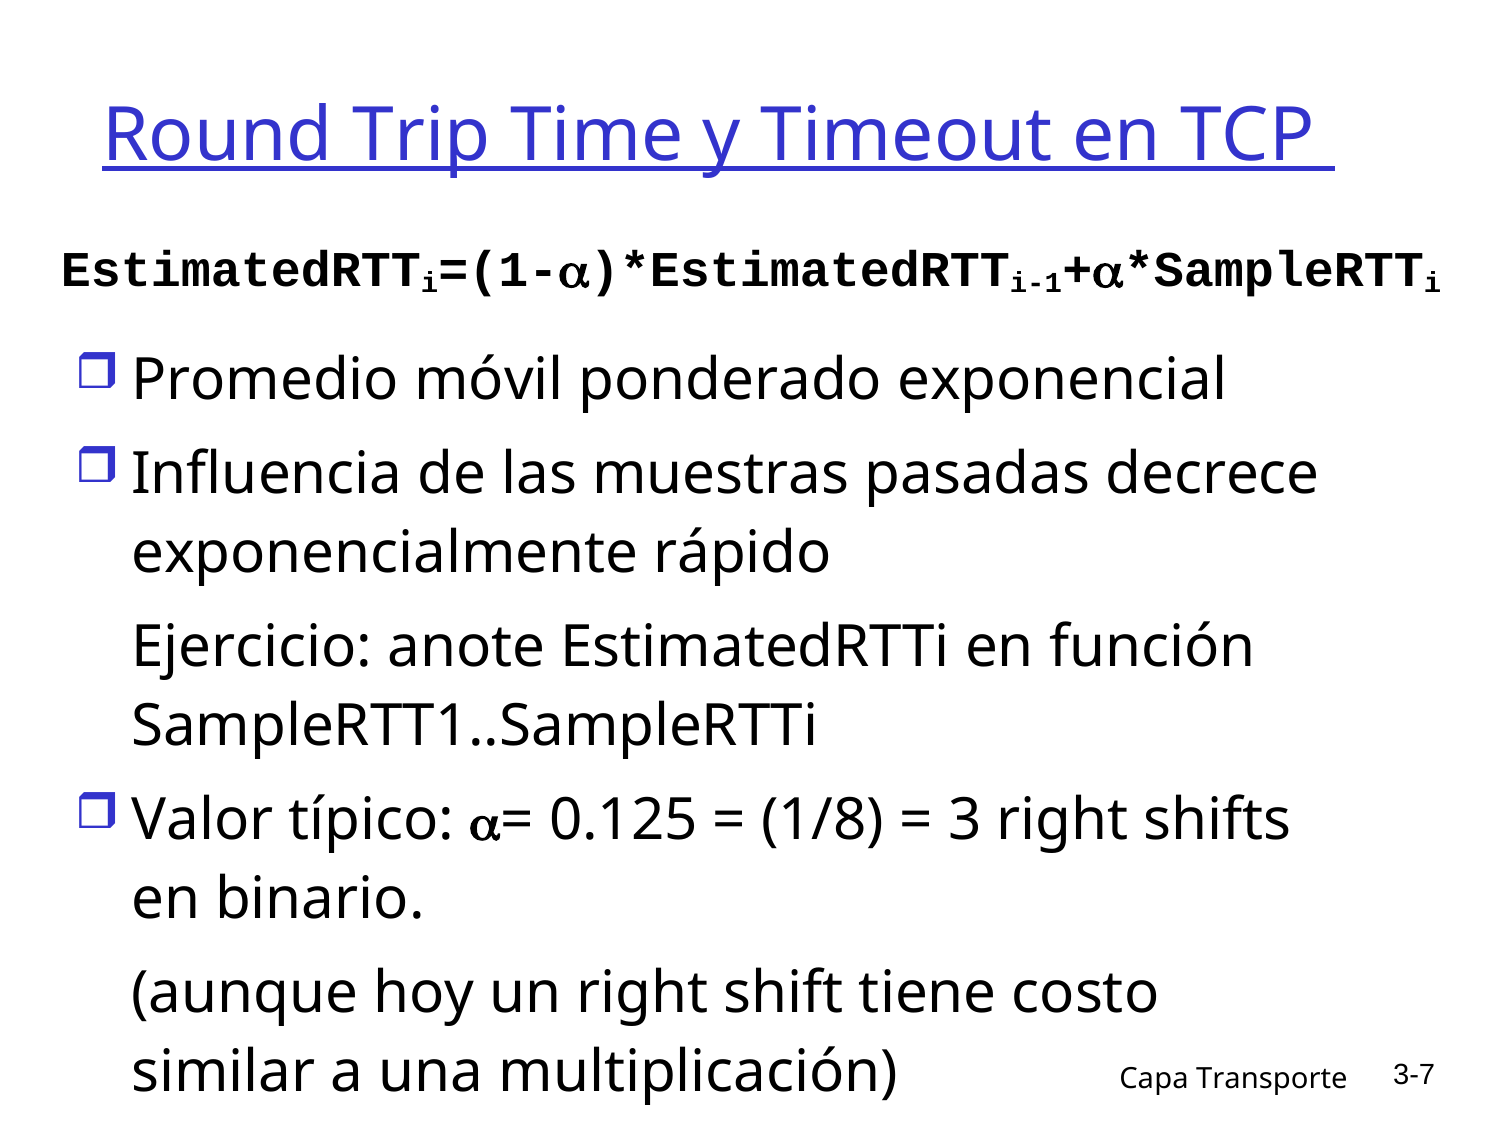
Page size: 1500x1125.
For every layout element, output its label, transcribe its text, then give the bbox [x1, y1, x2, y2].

list Promedio móvil ponderado exponencial Influencia de las muestras pasadas decrece exponencialmente rápido Ejercicio: anote EstimatedRTTi en función SampleRTT1..SampleRTTi Valor típico: = 0.125 = (1/8) = 3 right shifts en binario. (aunque hoy un right shift tiene costo similar a una multiplicación) [75, 337, 1351, 1026]
text_box EstimatedRTTi=(1-)*EstimatedRTTi-1+*SampleRTTi [46, 237, 1457, 310]
title Round Trip Time y Timeout en TCP [87, 15, 1363, 237]
